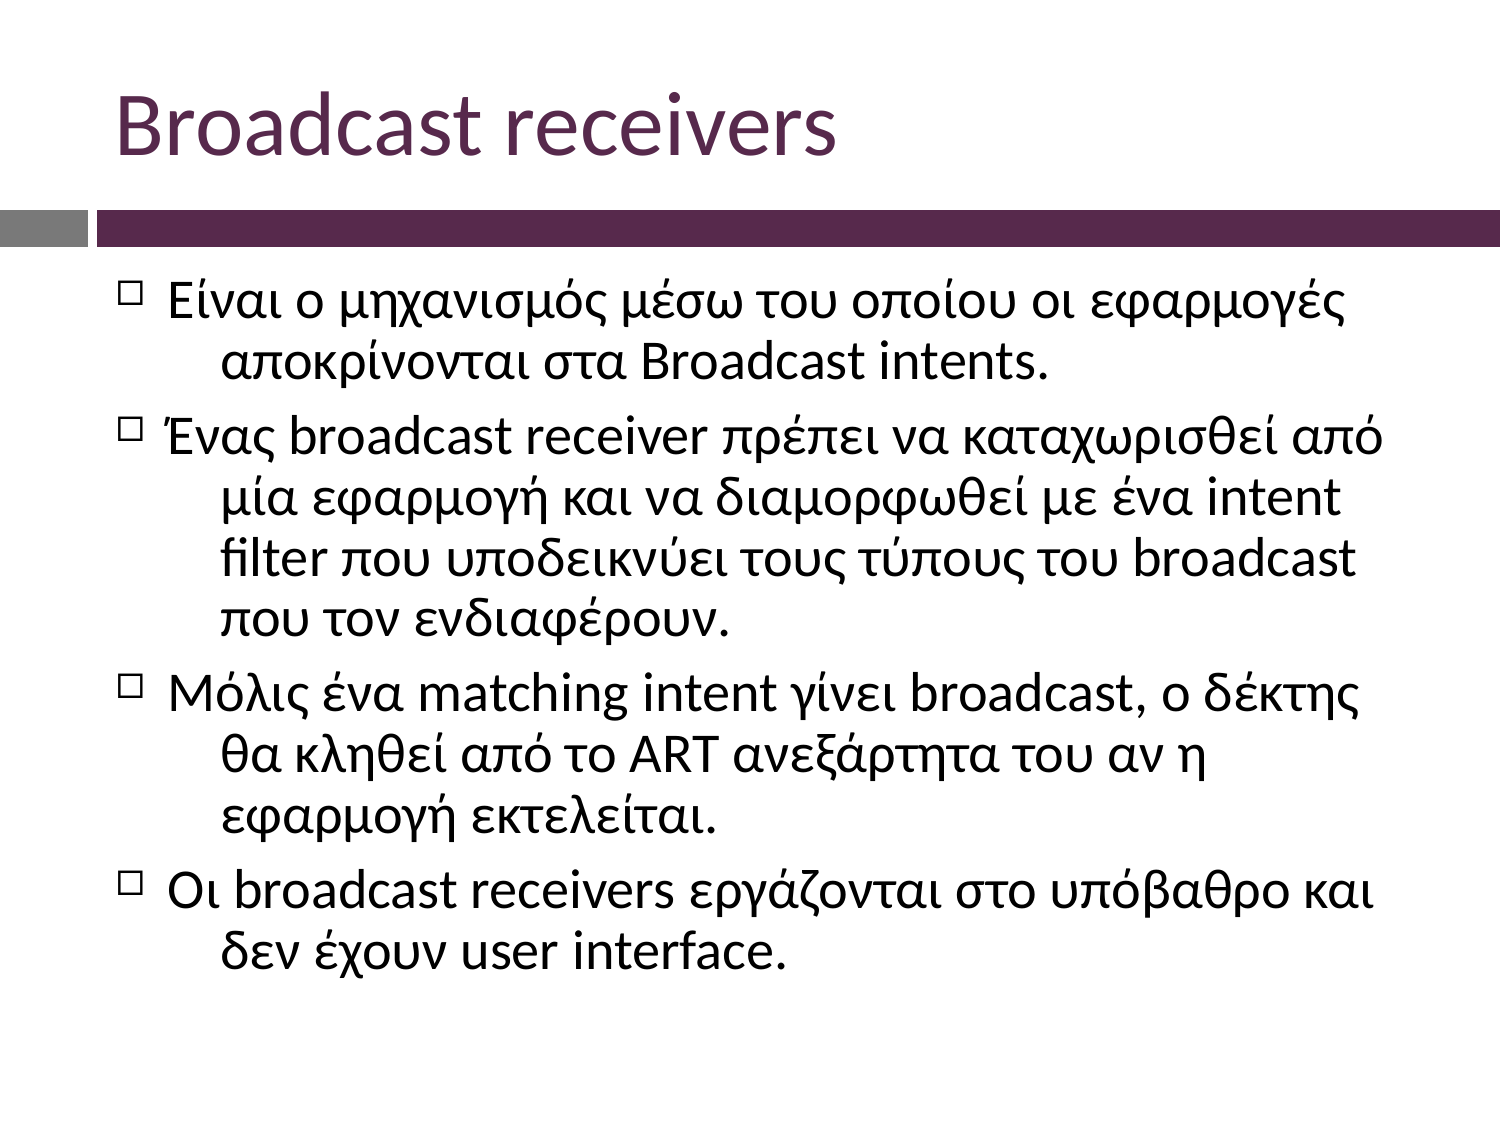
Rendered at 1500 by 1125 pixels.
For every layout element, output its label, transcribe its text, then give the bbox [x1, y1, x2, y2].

title Broadcast receivers [99, 37, 1438, 201]
list Είναι ο μηχανισμός μέσω του οποίου οι εφαρμογές αποκρίνονται στα Broadcast intents. Ένας broadcast receiver πρέπει να καταχωρισθεί από μία εφαρμογή και να διαμορφωθεί με ένα intent filter που υποδεικνύει τους τύπους του broadcast που τον ενδιαφέρουν. Μόλις ένα matching intent γίνει broadcast, o δέκτης θα κληθεί από το ART ανεξάρτητα του αν η εφαρμογή εκτελείται. Οι broadcast receivers εργάζονται στο υπόβαθρο και δεν έχουν user interface. [100, 262, 1438, 1000]
